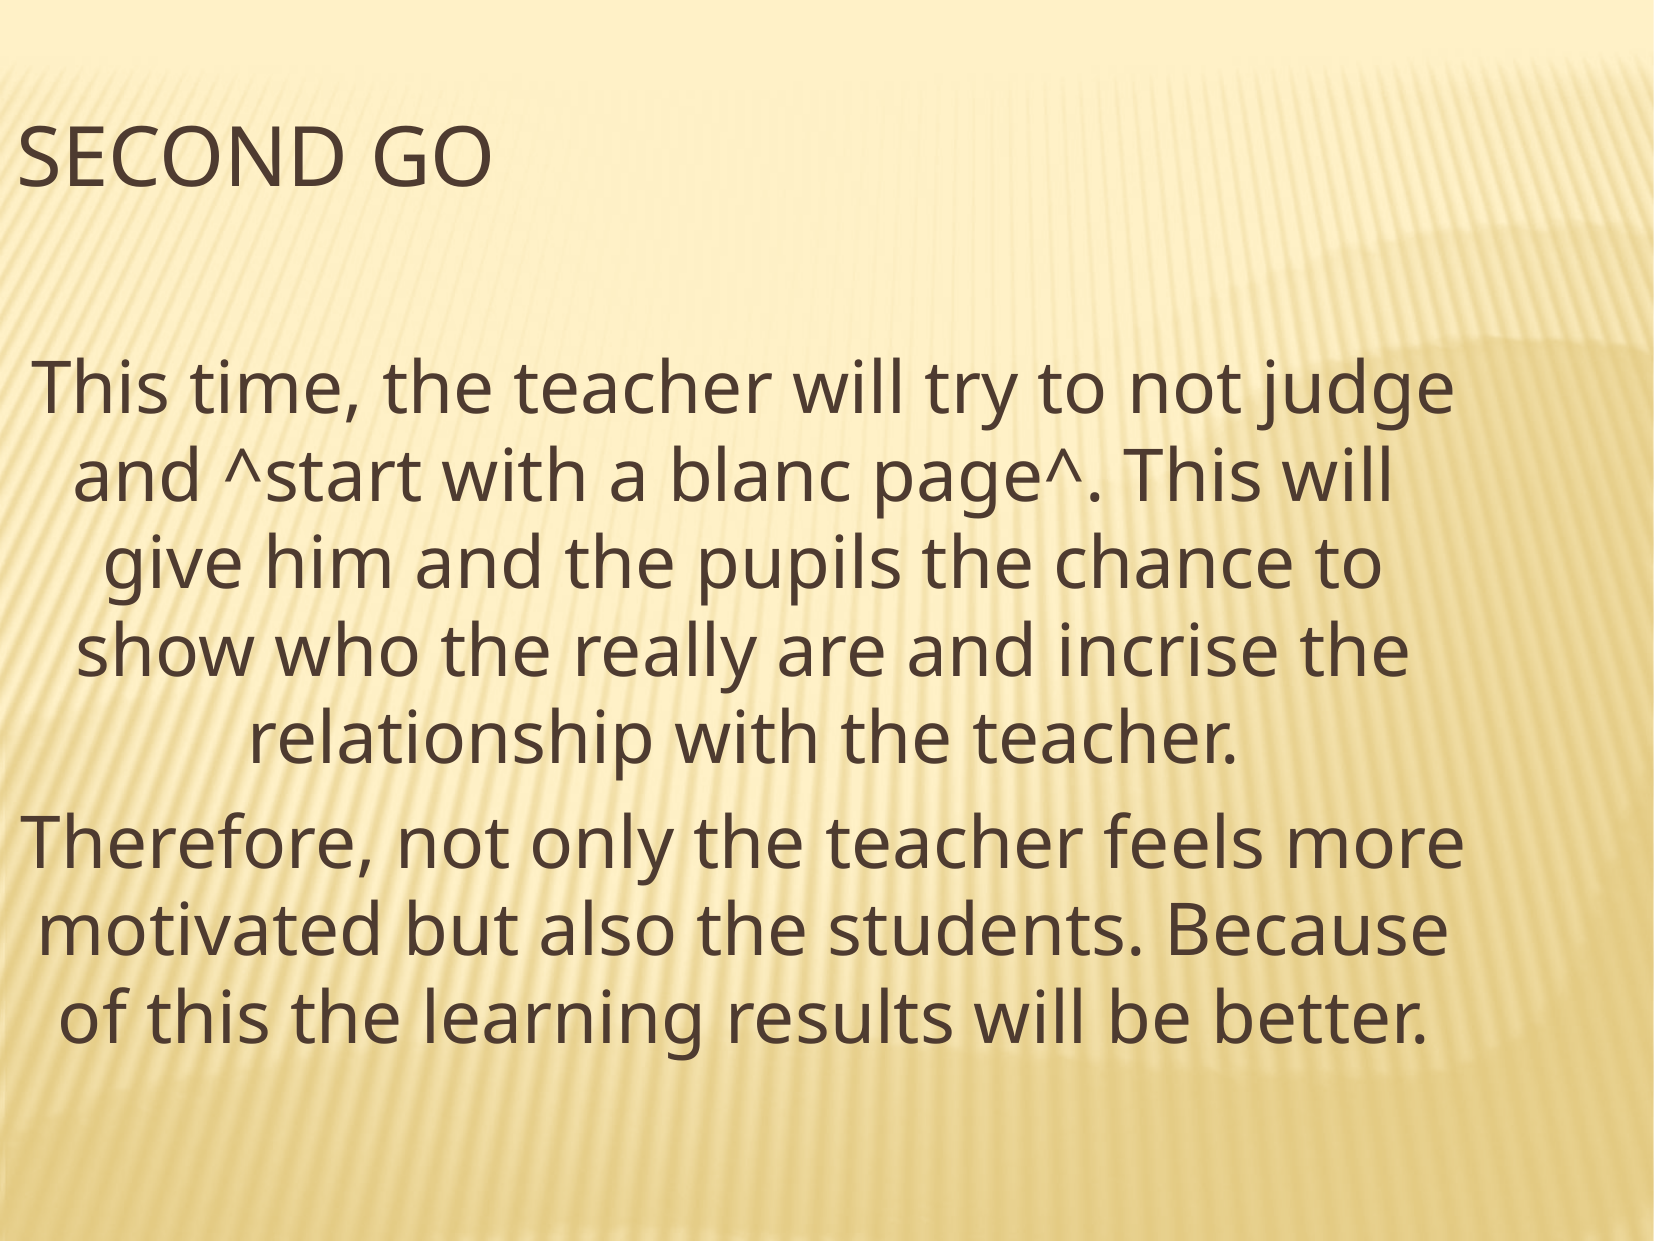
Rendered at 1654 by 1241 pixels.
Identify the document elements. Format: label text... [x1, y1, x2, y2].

title Second go [0, 56, 1489, 250]
subtitle This time, the teacher will try to not judge and ^start with a blanc page^. This will give him and the pupils the chance to show who the really are and incrise the relationship with the teacher. Therefore, not only the teacher feels more motivated but also the students. Because of this the learning results will be better. [0, 297, 1489, 1102]
